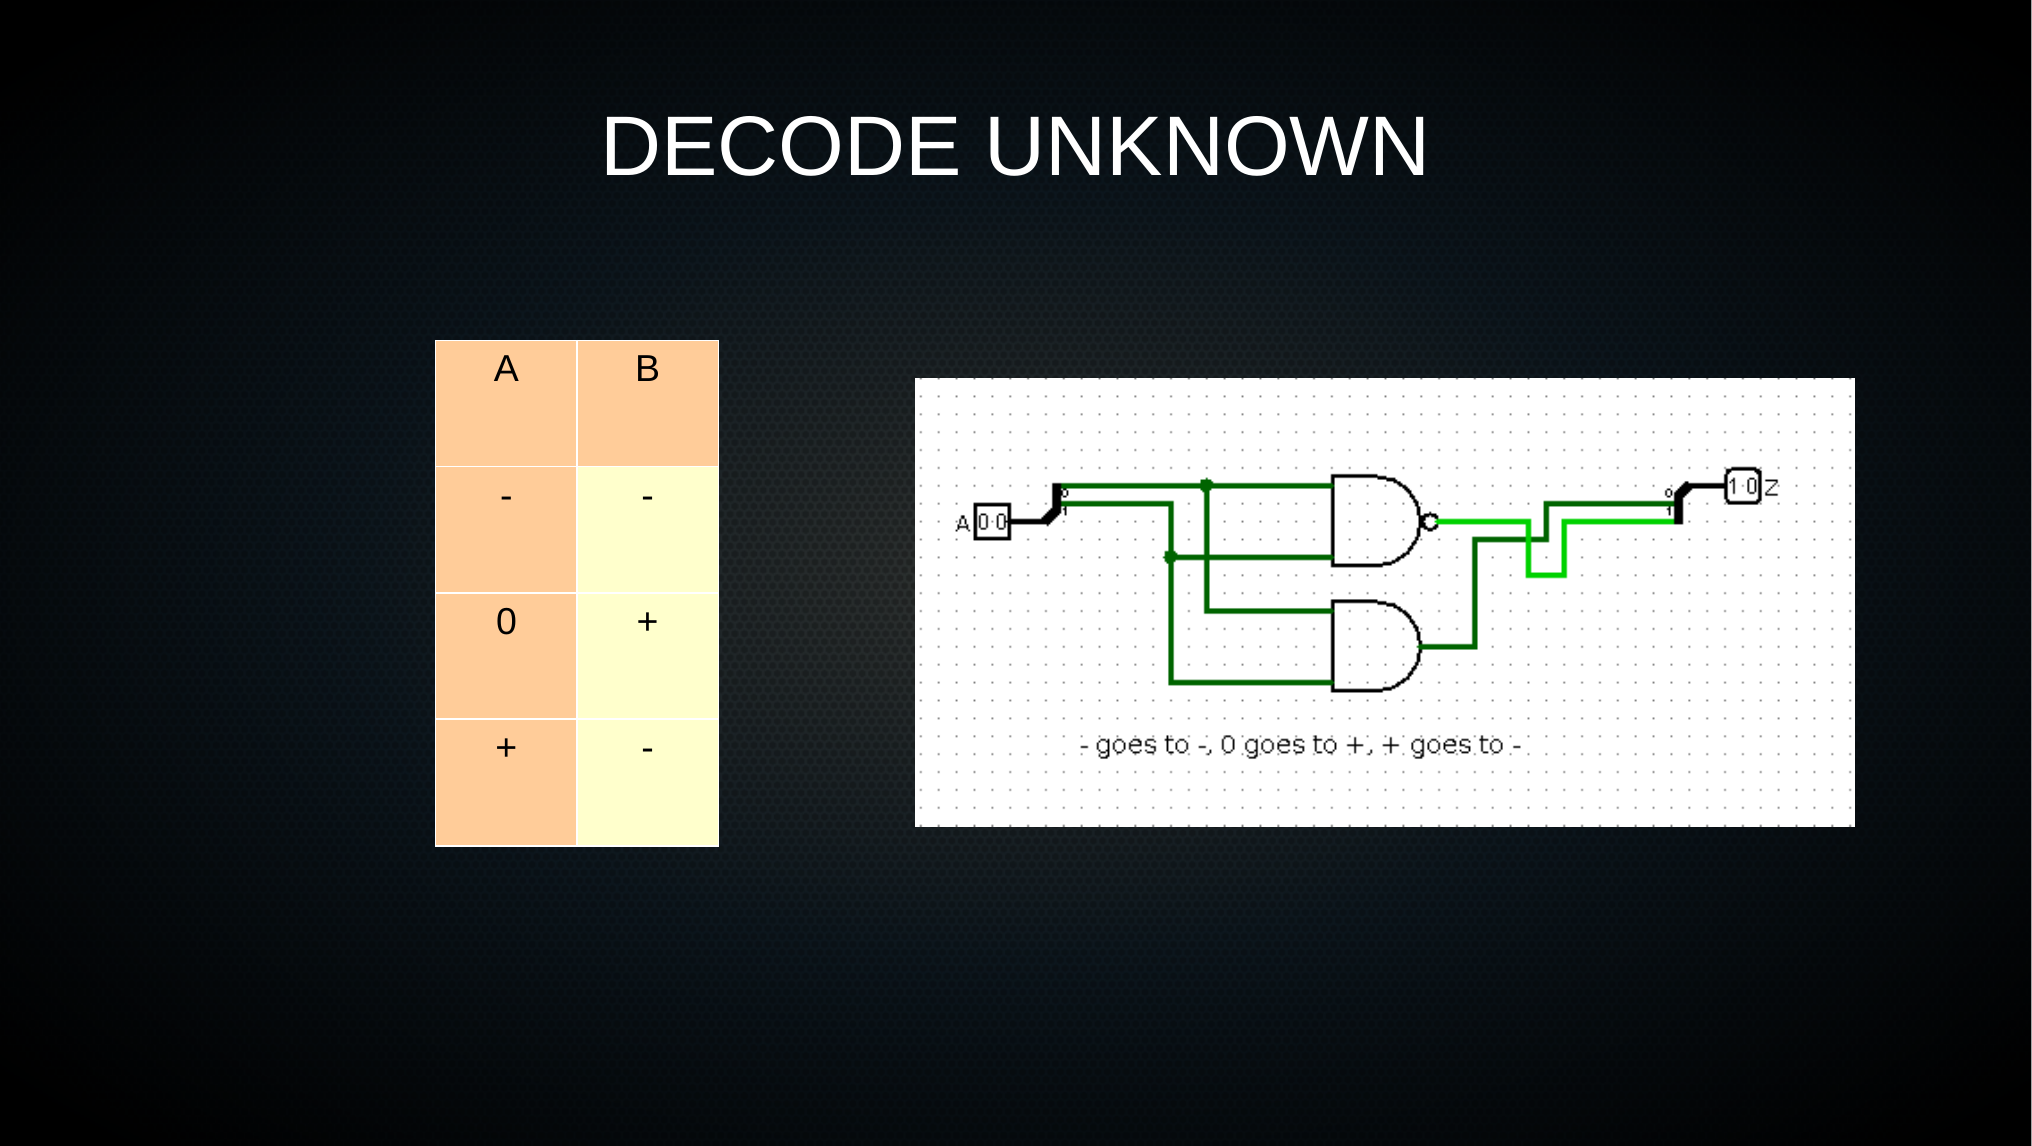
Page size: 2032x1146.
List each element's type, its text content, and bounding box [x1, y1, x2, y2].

text_box DECODE UNKNOWN [101, 45, 1930, 237]
table_cell - [578, 467, 718, 592]
table_cell + [578, 594, 718, 718]
table_cell 0 [436, 594, 576, 718]
table_cell - [436, 467, 576, 592]
table_cell + [436, 720, 576, 845]
table_header A [436, 341, 576, 466]
table_header B [578, 341, 718, 466]
picture [0, 0, 2032, 1146]
table_cell - [578, 720, 718, 845]
